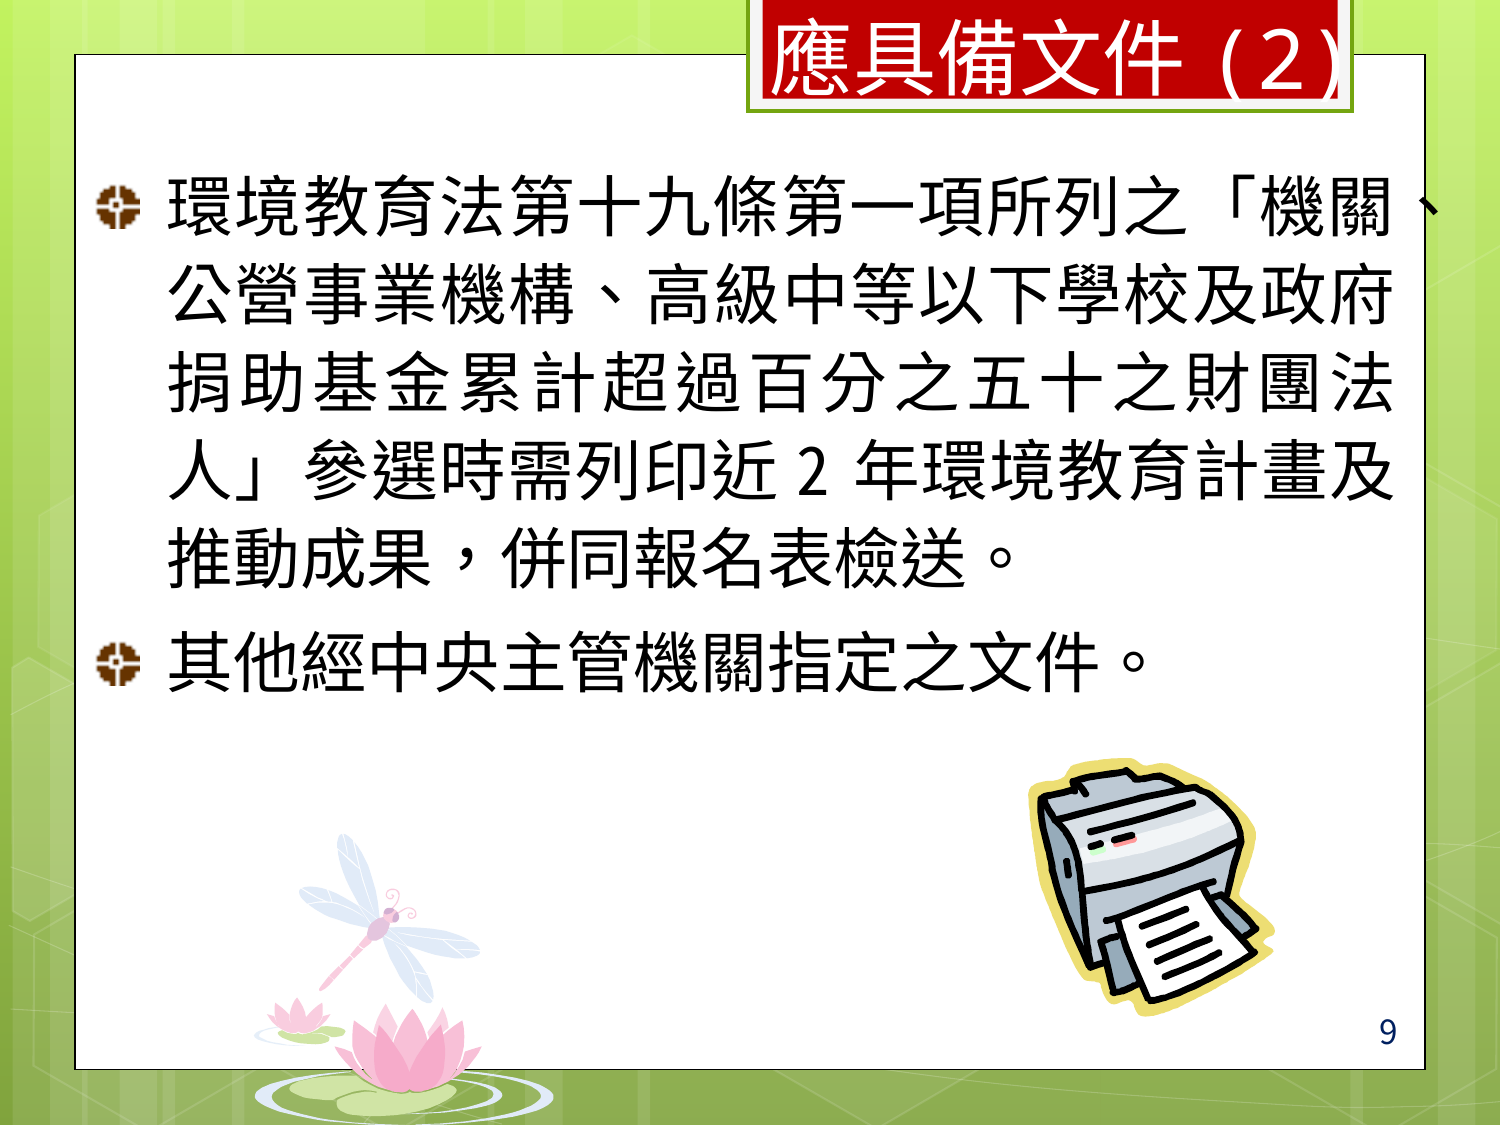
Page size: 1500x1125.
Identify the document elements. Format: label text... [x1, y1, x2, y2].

picture [91, 637, 140, 686]
picture [91, 180, 140, 229]
picture [1021, 751, 1282, 1003]
text_box 環境教育法第十九條第一項所列之「機關、公營事業機構、高級中等以下學校及政府捐助基金累計超過百分之五十之財團法人」參選時需列印近2年環境教育計畫及推動成果，併同報名表檢送。 其他經中央主管機關指定之文件。 [76, 149, 1412, 941]
text_box <編號> [838, 1003, 1413, 1064]
picture [253, 941, 554, 1125]
text_box 應具備文件(2) [749, 7, 1377, 114]
